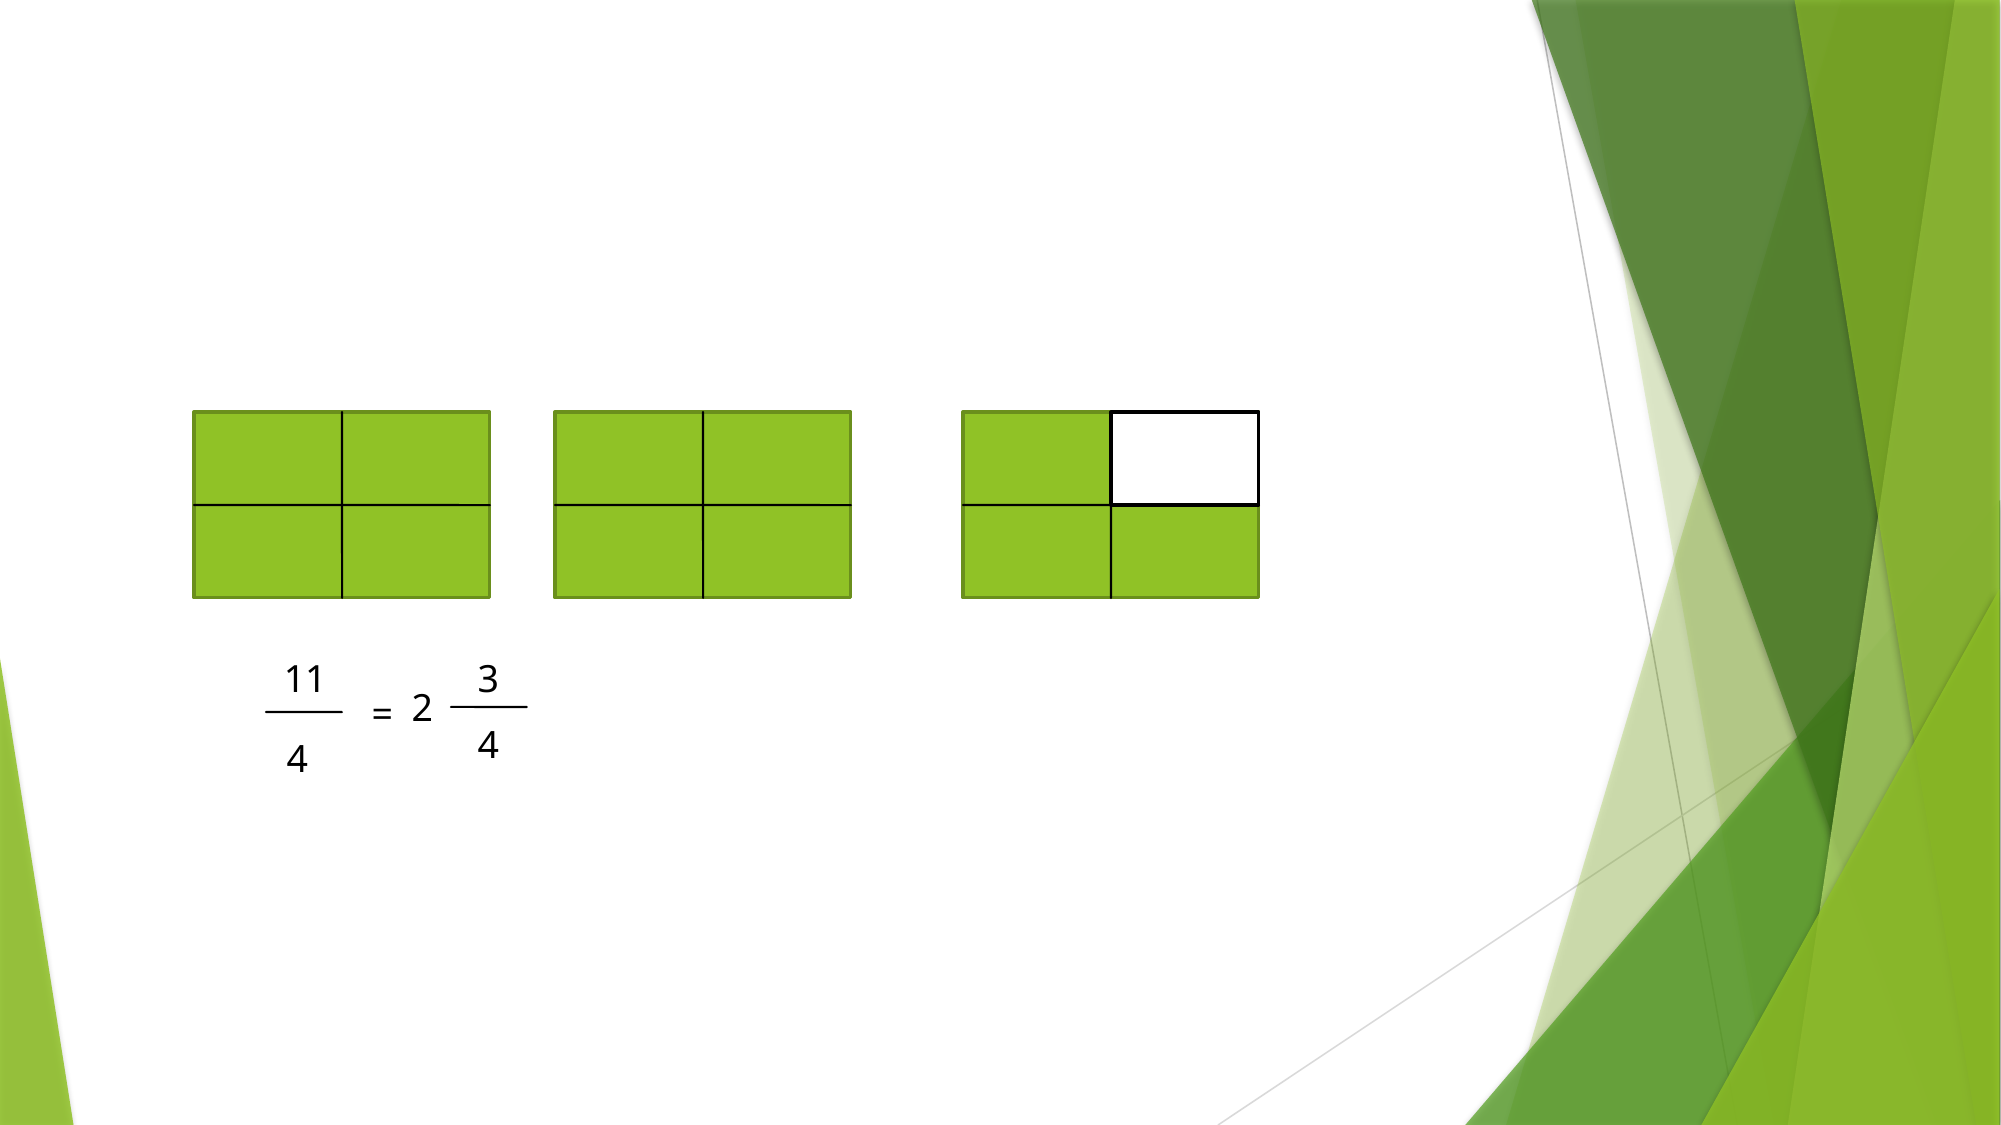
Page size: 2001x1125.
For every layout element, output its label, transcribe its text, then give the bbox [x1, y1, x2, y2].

text_box [193, 411, 340, 503]
text_box [193, 507, 341, 598]
text_box [962, 507, 1109, 598]
text_box = [356, 683, 411, 743]
text_box [344, 411, 490, 504]
text_box [1113, 507, 1259, 598]
text_box [962, 411, 1109, 503]
text_box 3 [462, 648, 517, 705]
text_box [1110, 411, 1259, 505]
text_box [705, 507, 851, 598]
text_box [344, 507, 490, 598]
text_box 11 [268, 648, 348, 708]
text_box [705, 411, 851, 504]
text_box 2 [396, 676, 451, 737]
text_box [554, 507, 702, 598]
text_box 4 [462, 713, 517, 774]
text_box 4 [271, 727, 326, 788]
text_box [554, 411, 701, 503]
